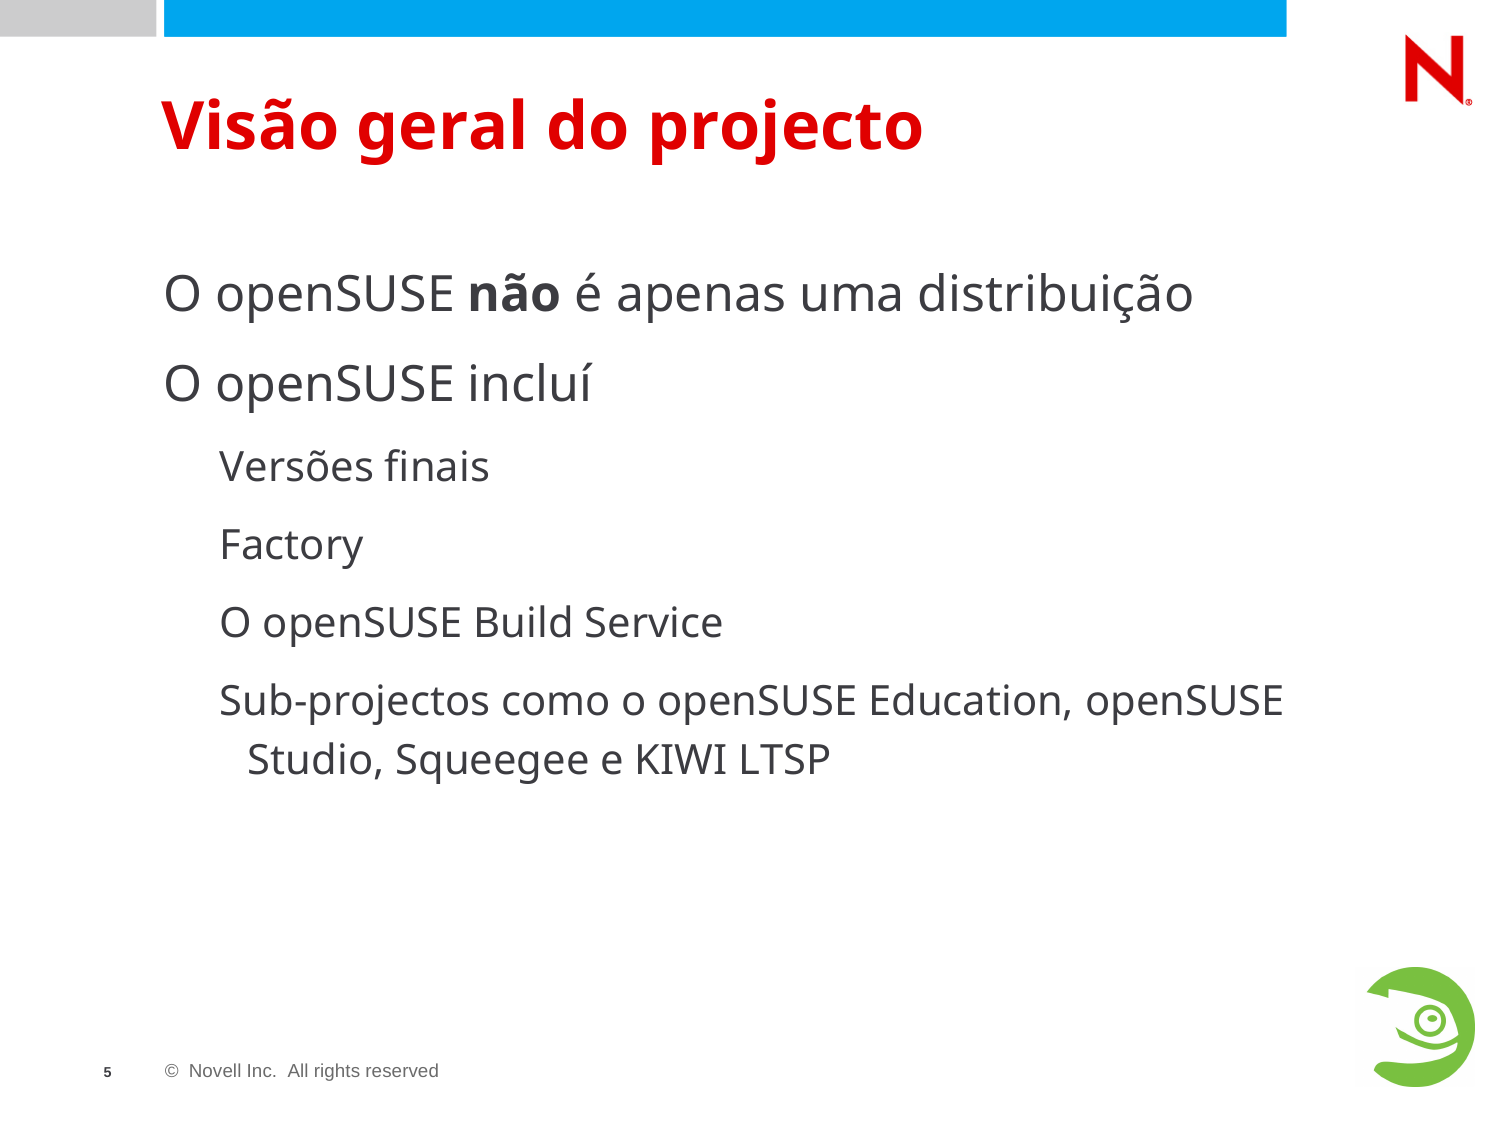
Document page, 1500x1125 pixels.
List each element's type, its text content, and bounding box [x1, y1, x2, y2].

picture [1403, 32, 1473, 107]
list O openSUSE não é apenas uma distribuição O openSUSE incluí Versões finais Factory O openSUSE Build Service Sub-projectos como o openSUSE Education, openSUSE Studio, Squeegee e KIWI LTSP [163, 254, 1404, 986]
title Visão geral do projecto [161, 41, 1383, 205]
picture [1355, 967, 1475, 1087]
